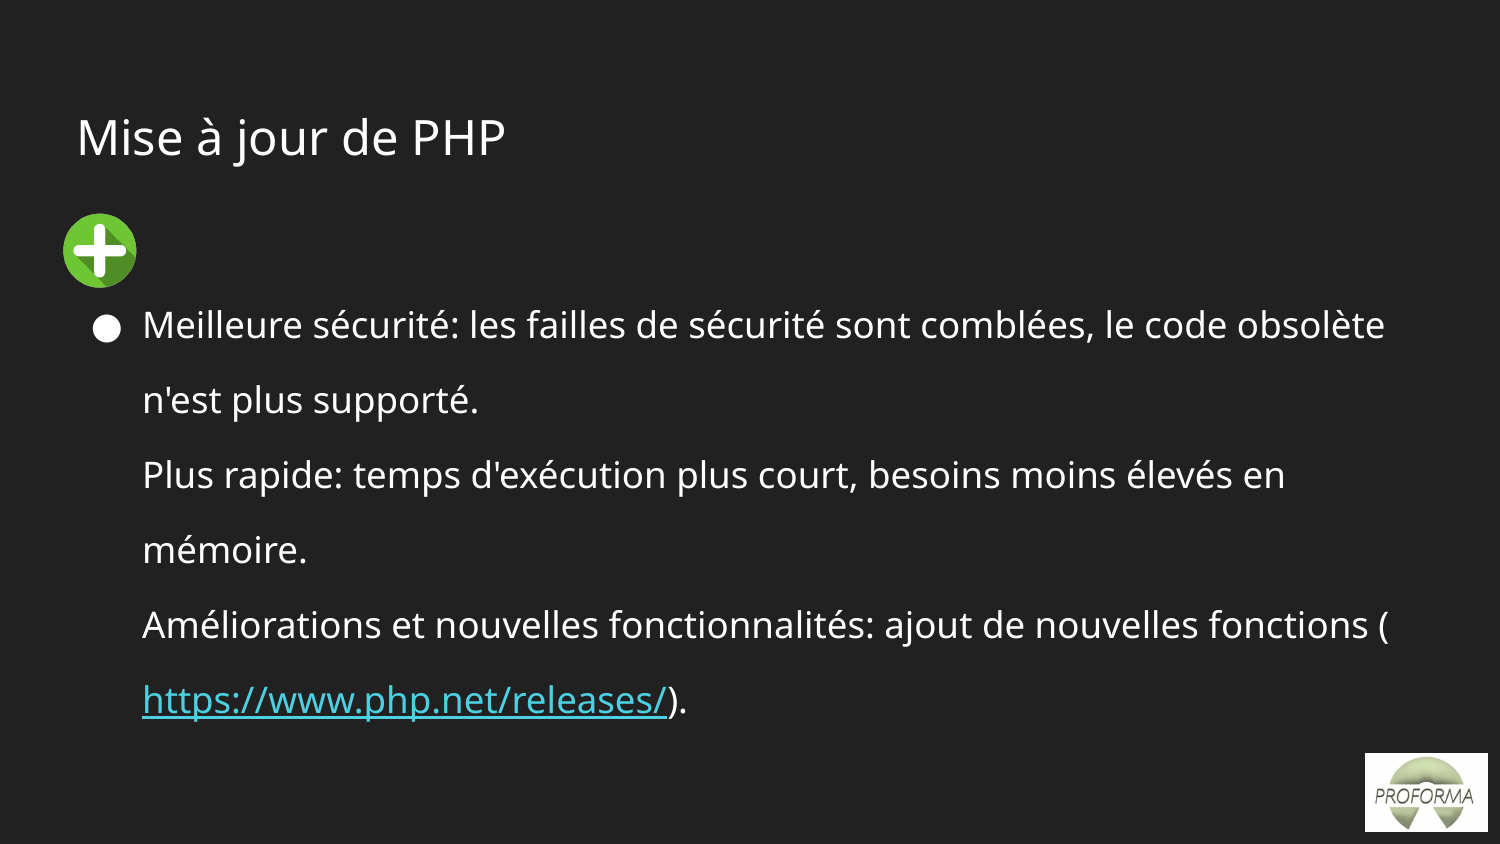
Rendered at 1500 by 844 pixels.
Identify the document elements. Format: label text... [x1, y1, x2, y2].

picture [61, 212, 141, 291]
title Meilleure sécurité: les failles de sécurité sont comblées, le code obsolète n'est plus supporté. Plus rapide: temps d'exécution plus court, besoins moins élevés en mémoire. Améliorations et nouvelles fonctionnalités: ajout de nouvelles fonctions (https://www.php.net/releases/). [61, 258, 1467, 740]
title Mise à jour de PHP [61, 88, 674, 185]
picture [1365, 753, 1488, 832]
